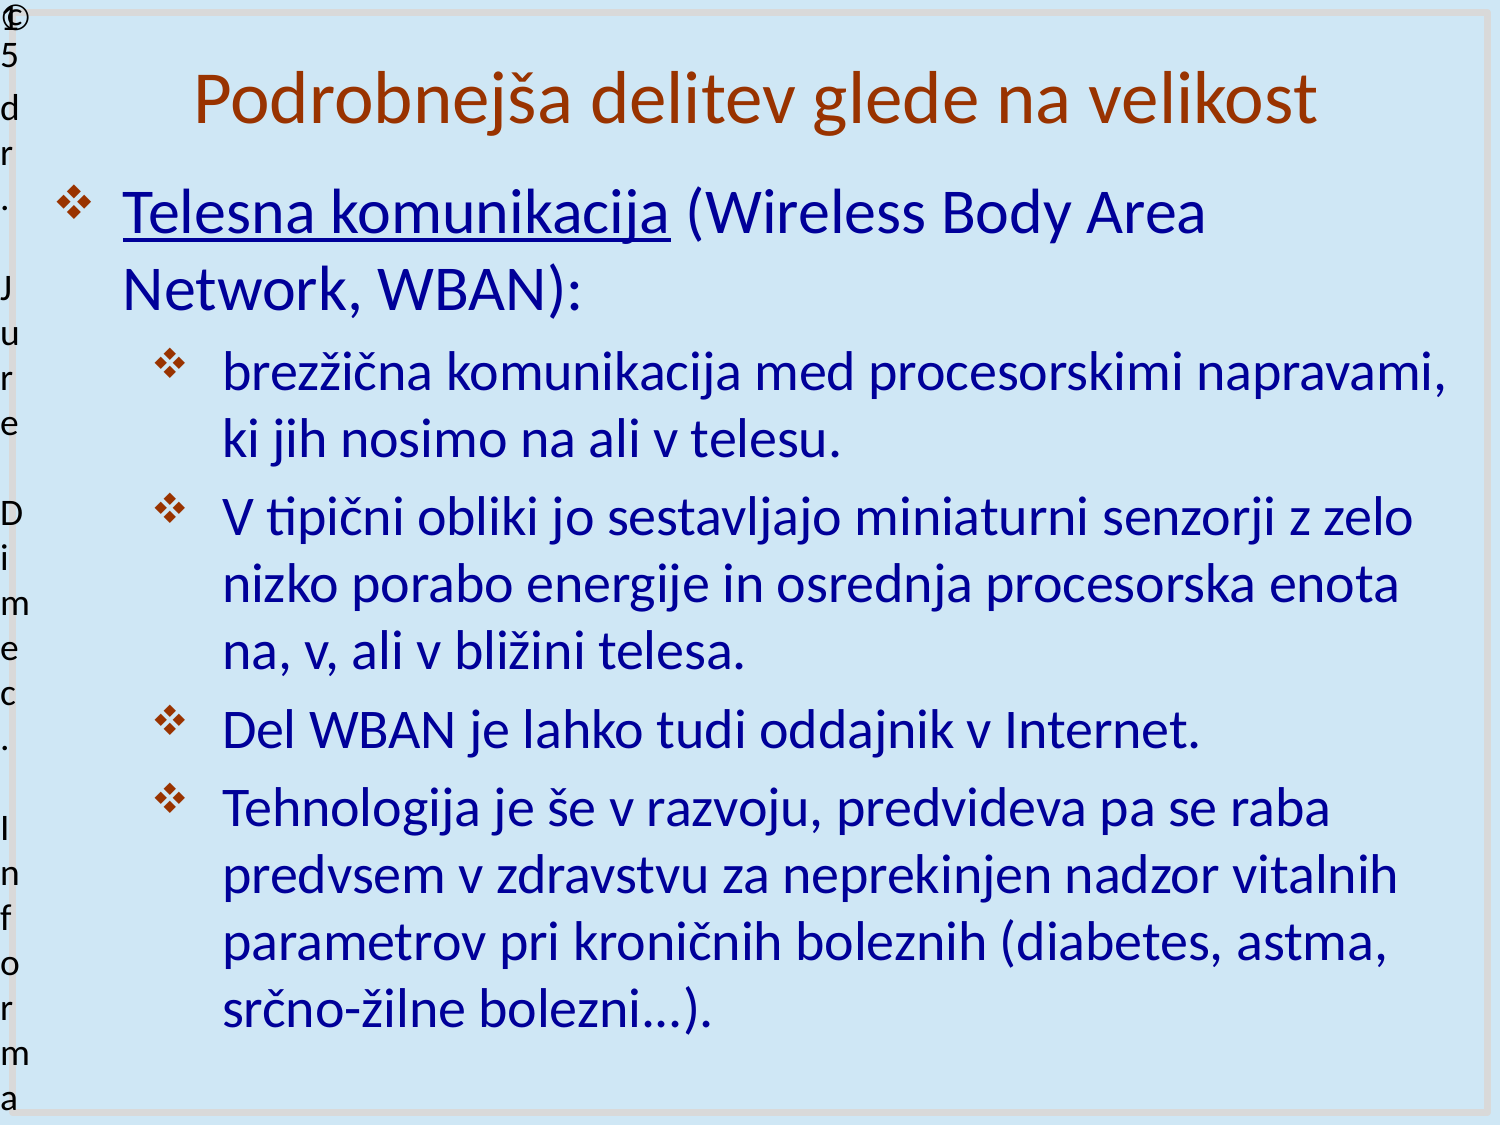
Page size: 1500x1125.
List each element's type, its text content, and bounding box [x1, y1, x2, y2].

title Podrobnejša delitev glede na velikost [37, 37, 1475, 150]
list Telesna komunikacija (Wireless Body Area Network, WBAN): brezžična komunikacija med procesorskimi napravami, ki jih nosimo na ali v telesu. V tipični obliki jo sestavljajo miniaturni senzorji z zelo nizko porabo energije in osrednja procesorska enota na, v, ali v bližini telesa. Del WBAN je lahko tudi oddajnik v Internet. Tehnologija je še v razvoju, predvideva pa se raba predvsem v zdravstvu za neprekinjen nadzor vitalnih parametrov pri kroničnih boleznih (diabetes, astma, srčno-žilne bolezni...). [37, 162, 1475, 1050]
